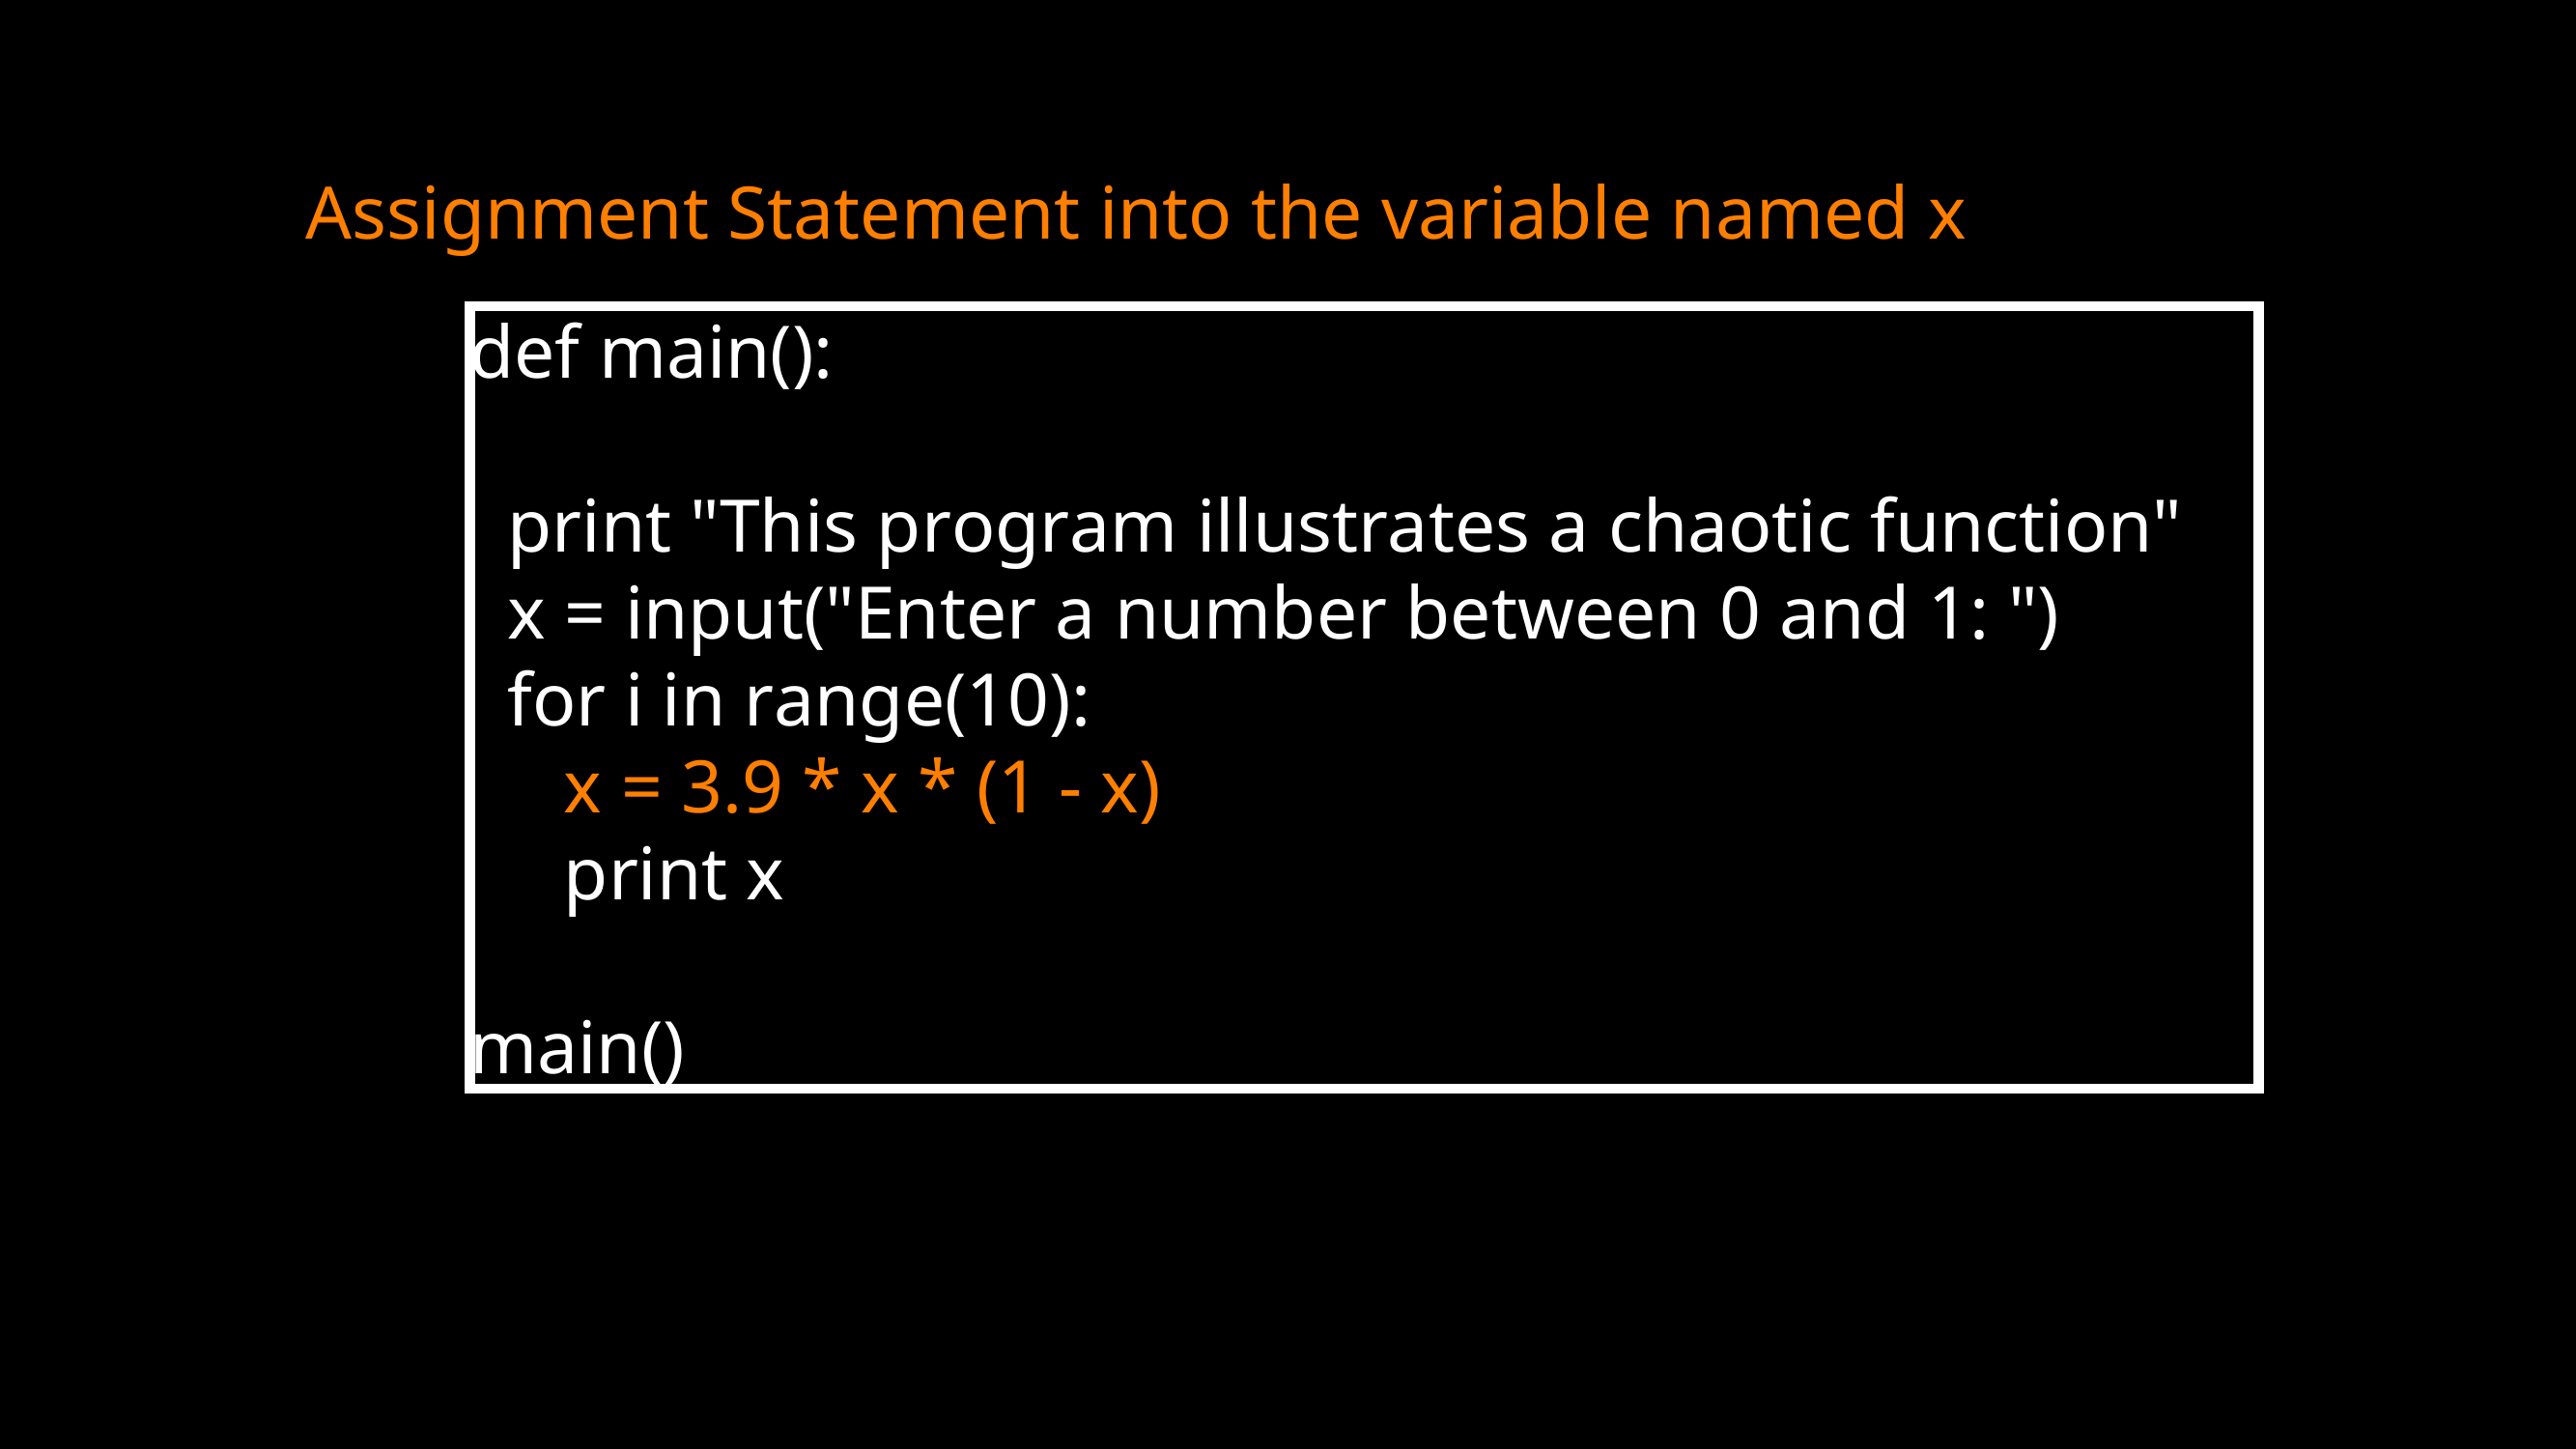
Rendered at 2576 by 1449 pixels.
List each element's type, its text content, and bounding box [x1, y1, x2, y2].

text_box def main(): print "This program illustrates a chaotic function" x = input("Enter a number between 0 and 1: ") for i in range(10): x = 3.9 * x * (1 - x) print x main() [469, 305, 2259, 1089]
text_box Assignment Statement into the variable named x [305, 166, 1967, 254]
